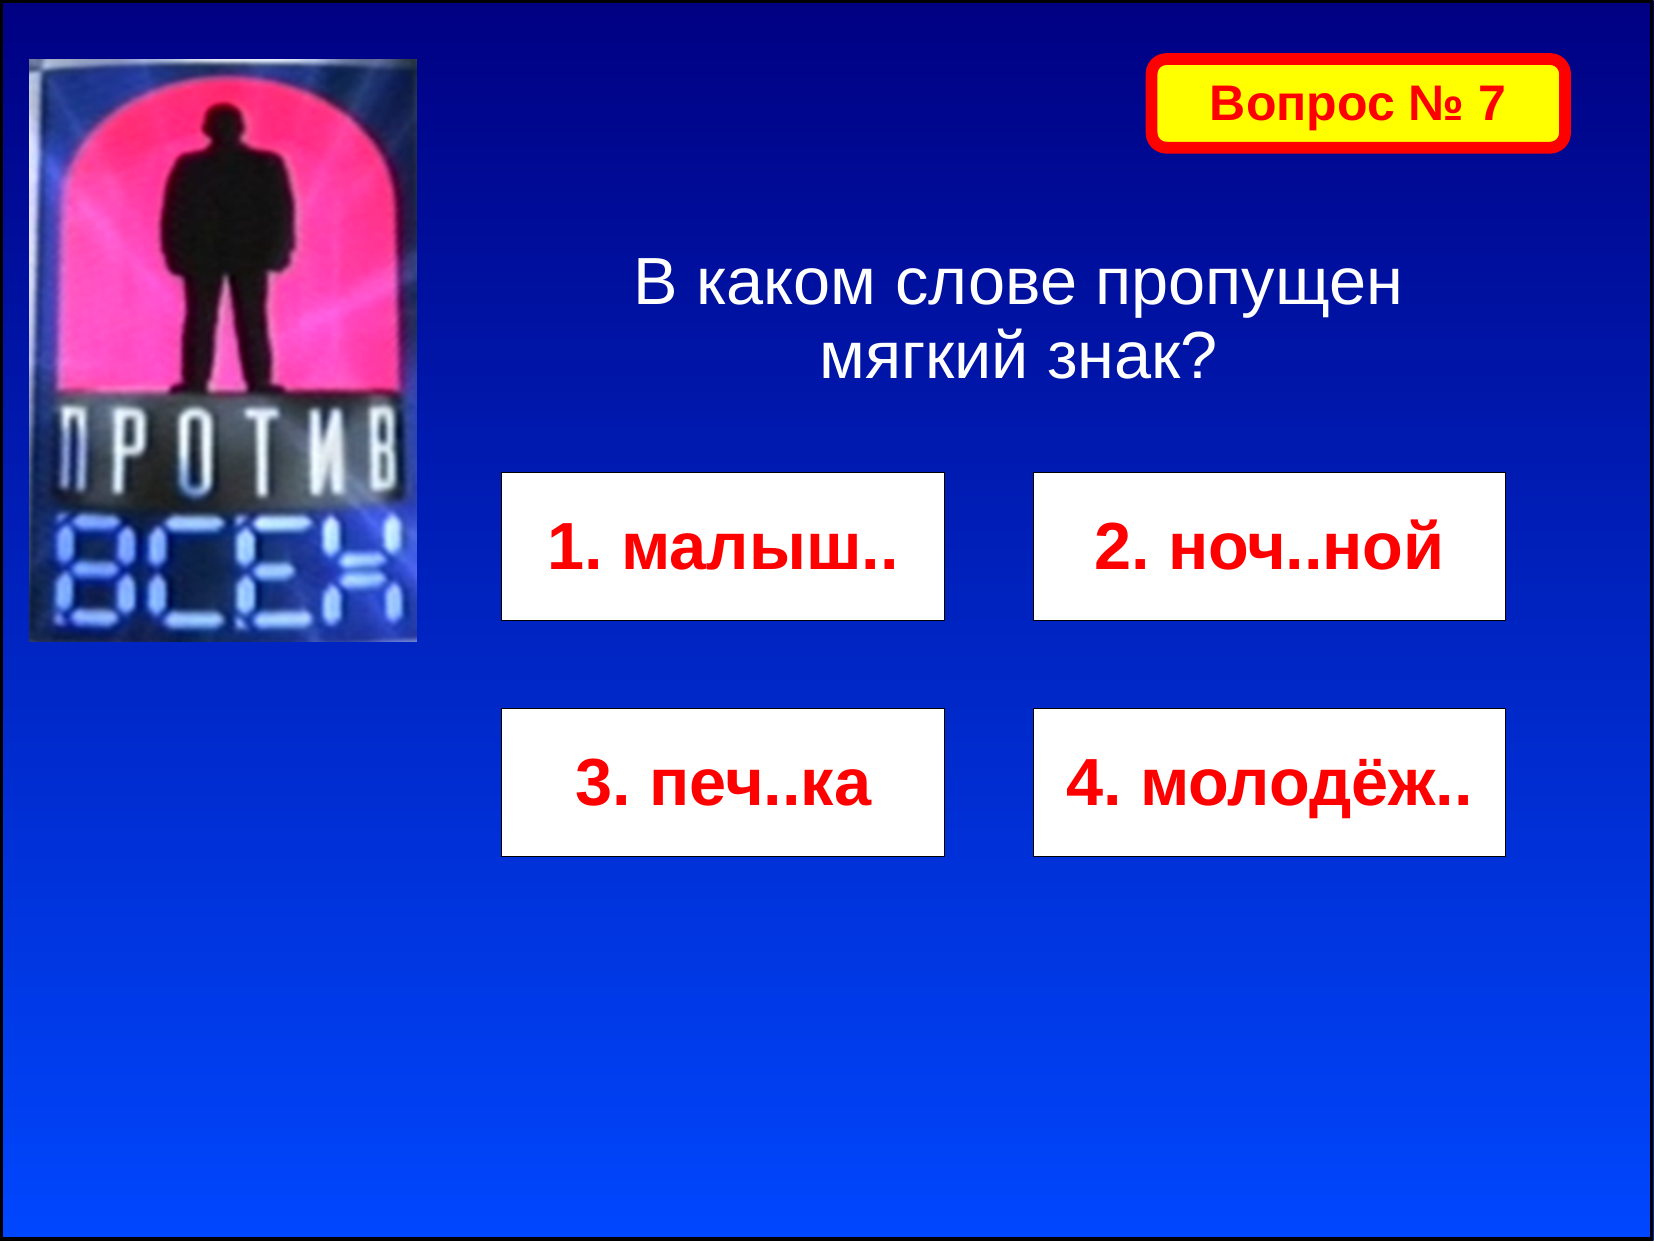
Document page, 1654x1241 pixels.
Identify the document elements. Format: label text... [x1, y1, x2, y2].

text_box 2. ноч..ной [1033, 472, 1506, 621]
text_box 4. молодёж.. [1033, 708, 1506, 857]
text_box 3. печ..ка [501, 708, 945, 857]
picture [29, 59, 417, 642]
text_box [0, 0, 1654, 1241]
text_box Вопрос № 7 [1151, 59, 1566, 148]
text_box В каком слове пропущен мягкий знак? [442, 236, 1595, 401]
text_box 1. малыш.. [501, 472, 945, 621]
